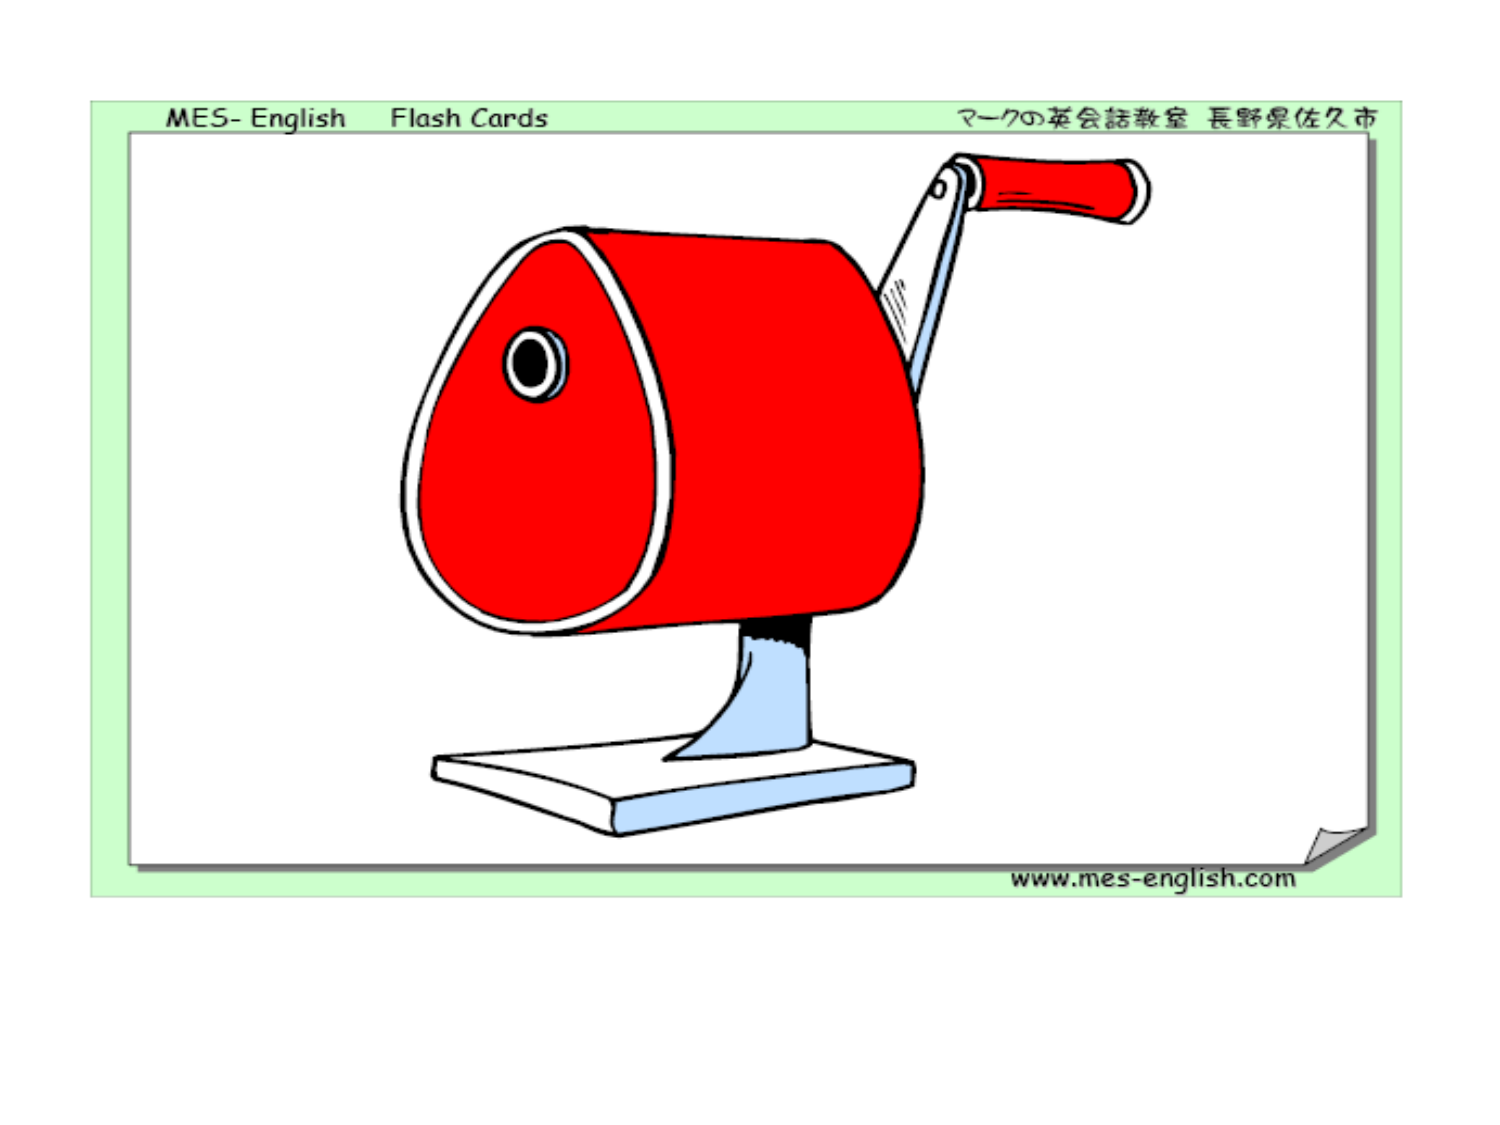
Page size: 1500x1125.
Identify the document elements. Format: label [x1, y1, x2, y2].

picture [67, 86, 1417, 913]
